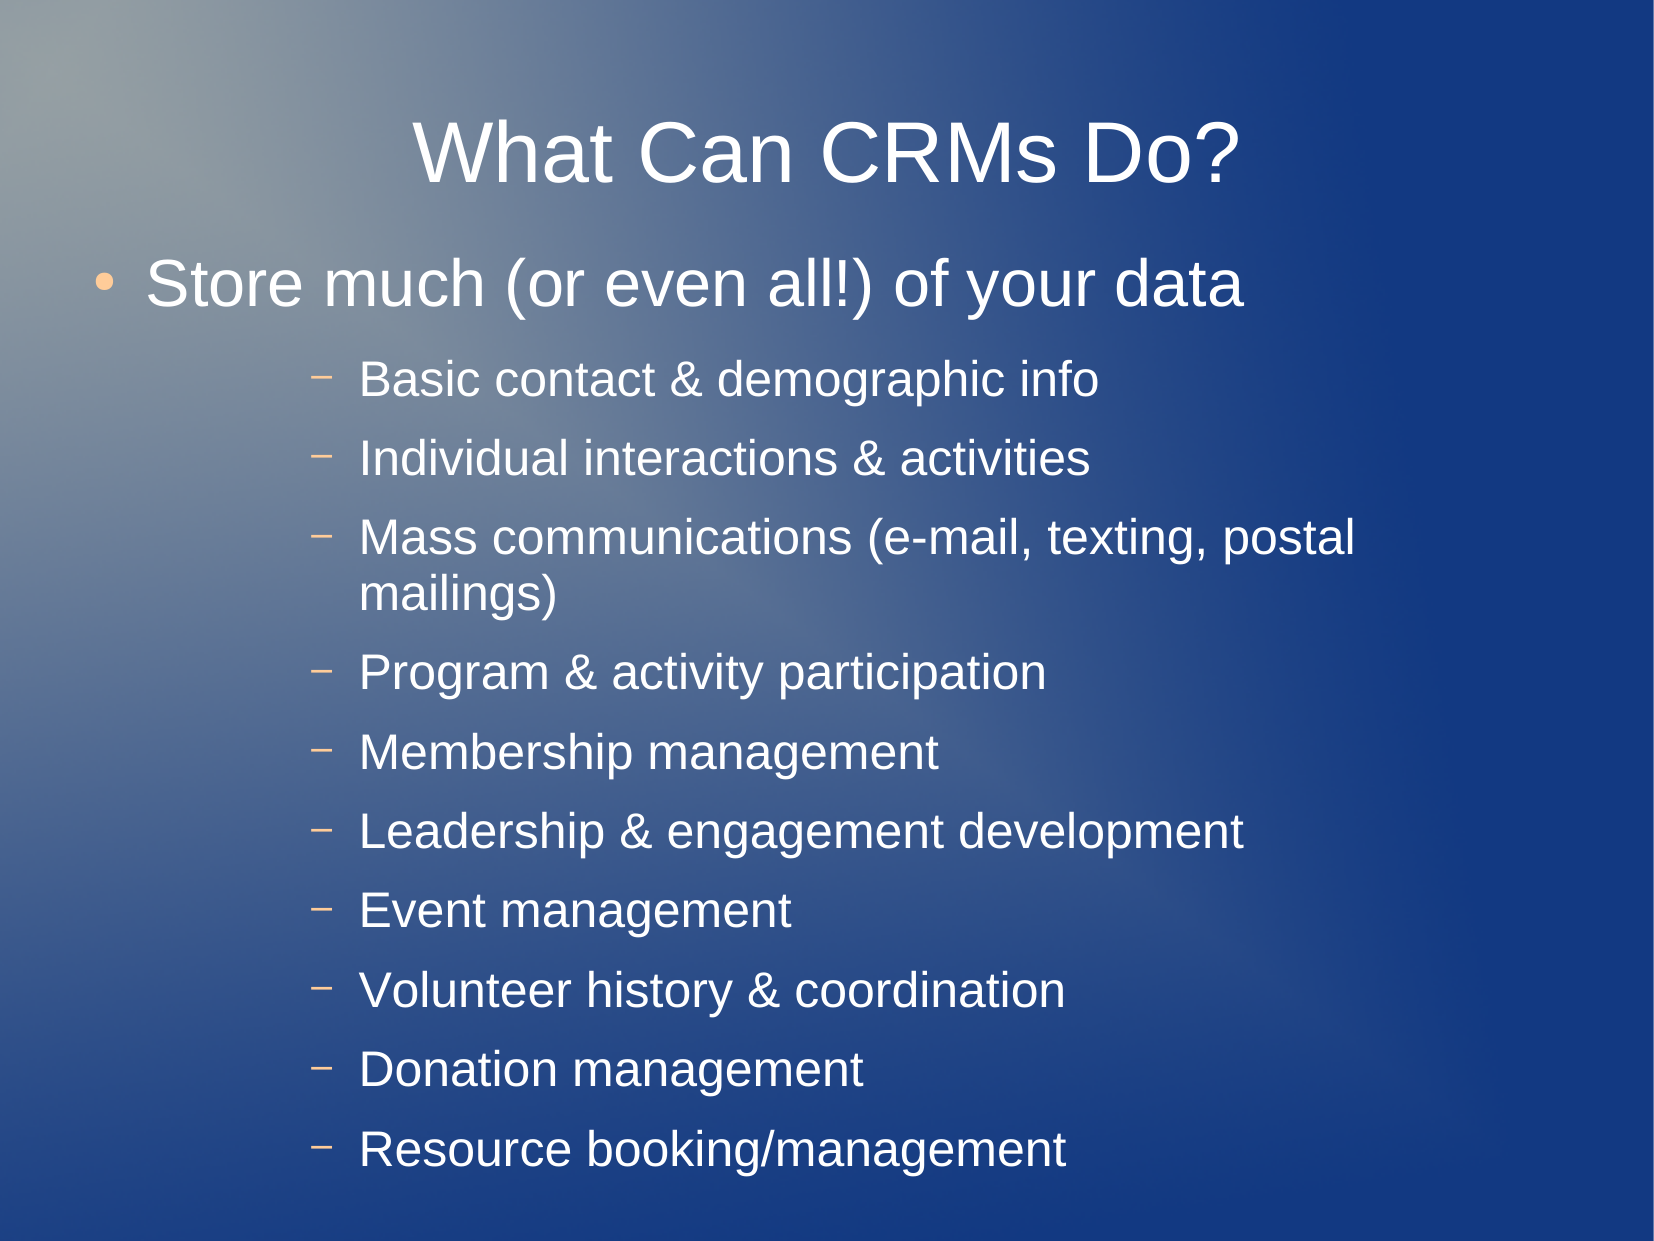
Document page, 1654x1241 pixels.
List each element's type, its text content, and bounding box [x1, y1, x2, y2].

picture [0, 0, 1654, 1241]
list Store much (or even all!) of your data Basic contact & demographic info Individual interactions & activities Mass communications (e-mail, texting, postal mailings) Program & activity participation Membership management Leadership & engagement development Event management Volunteer history & coordination Donation management Resource booking/management [75, 246, 1564, 1201]
title What Can CRMs Do? [82, 49, 1571, 257]
